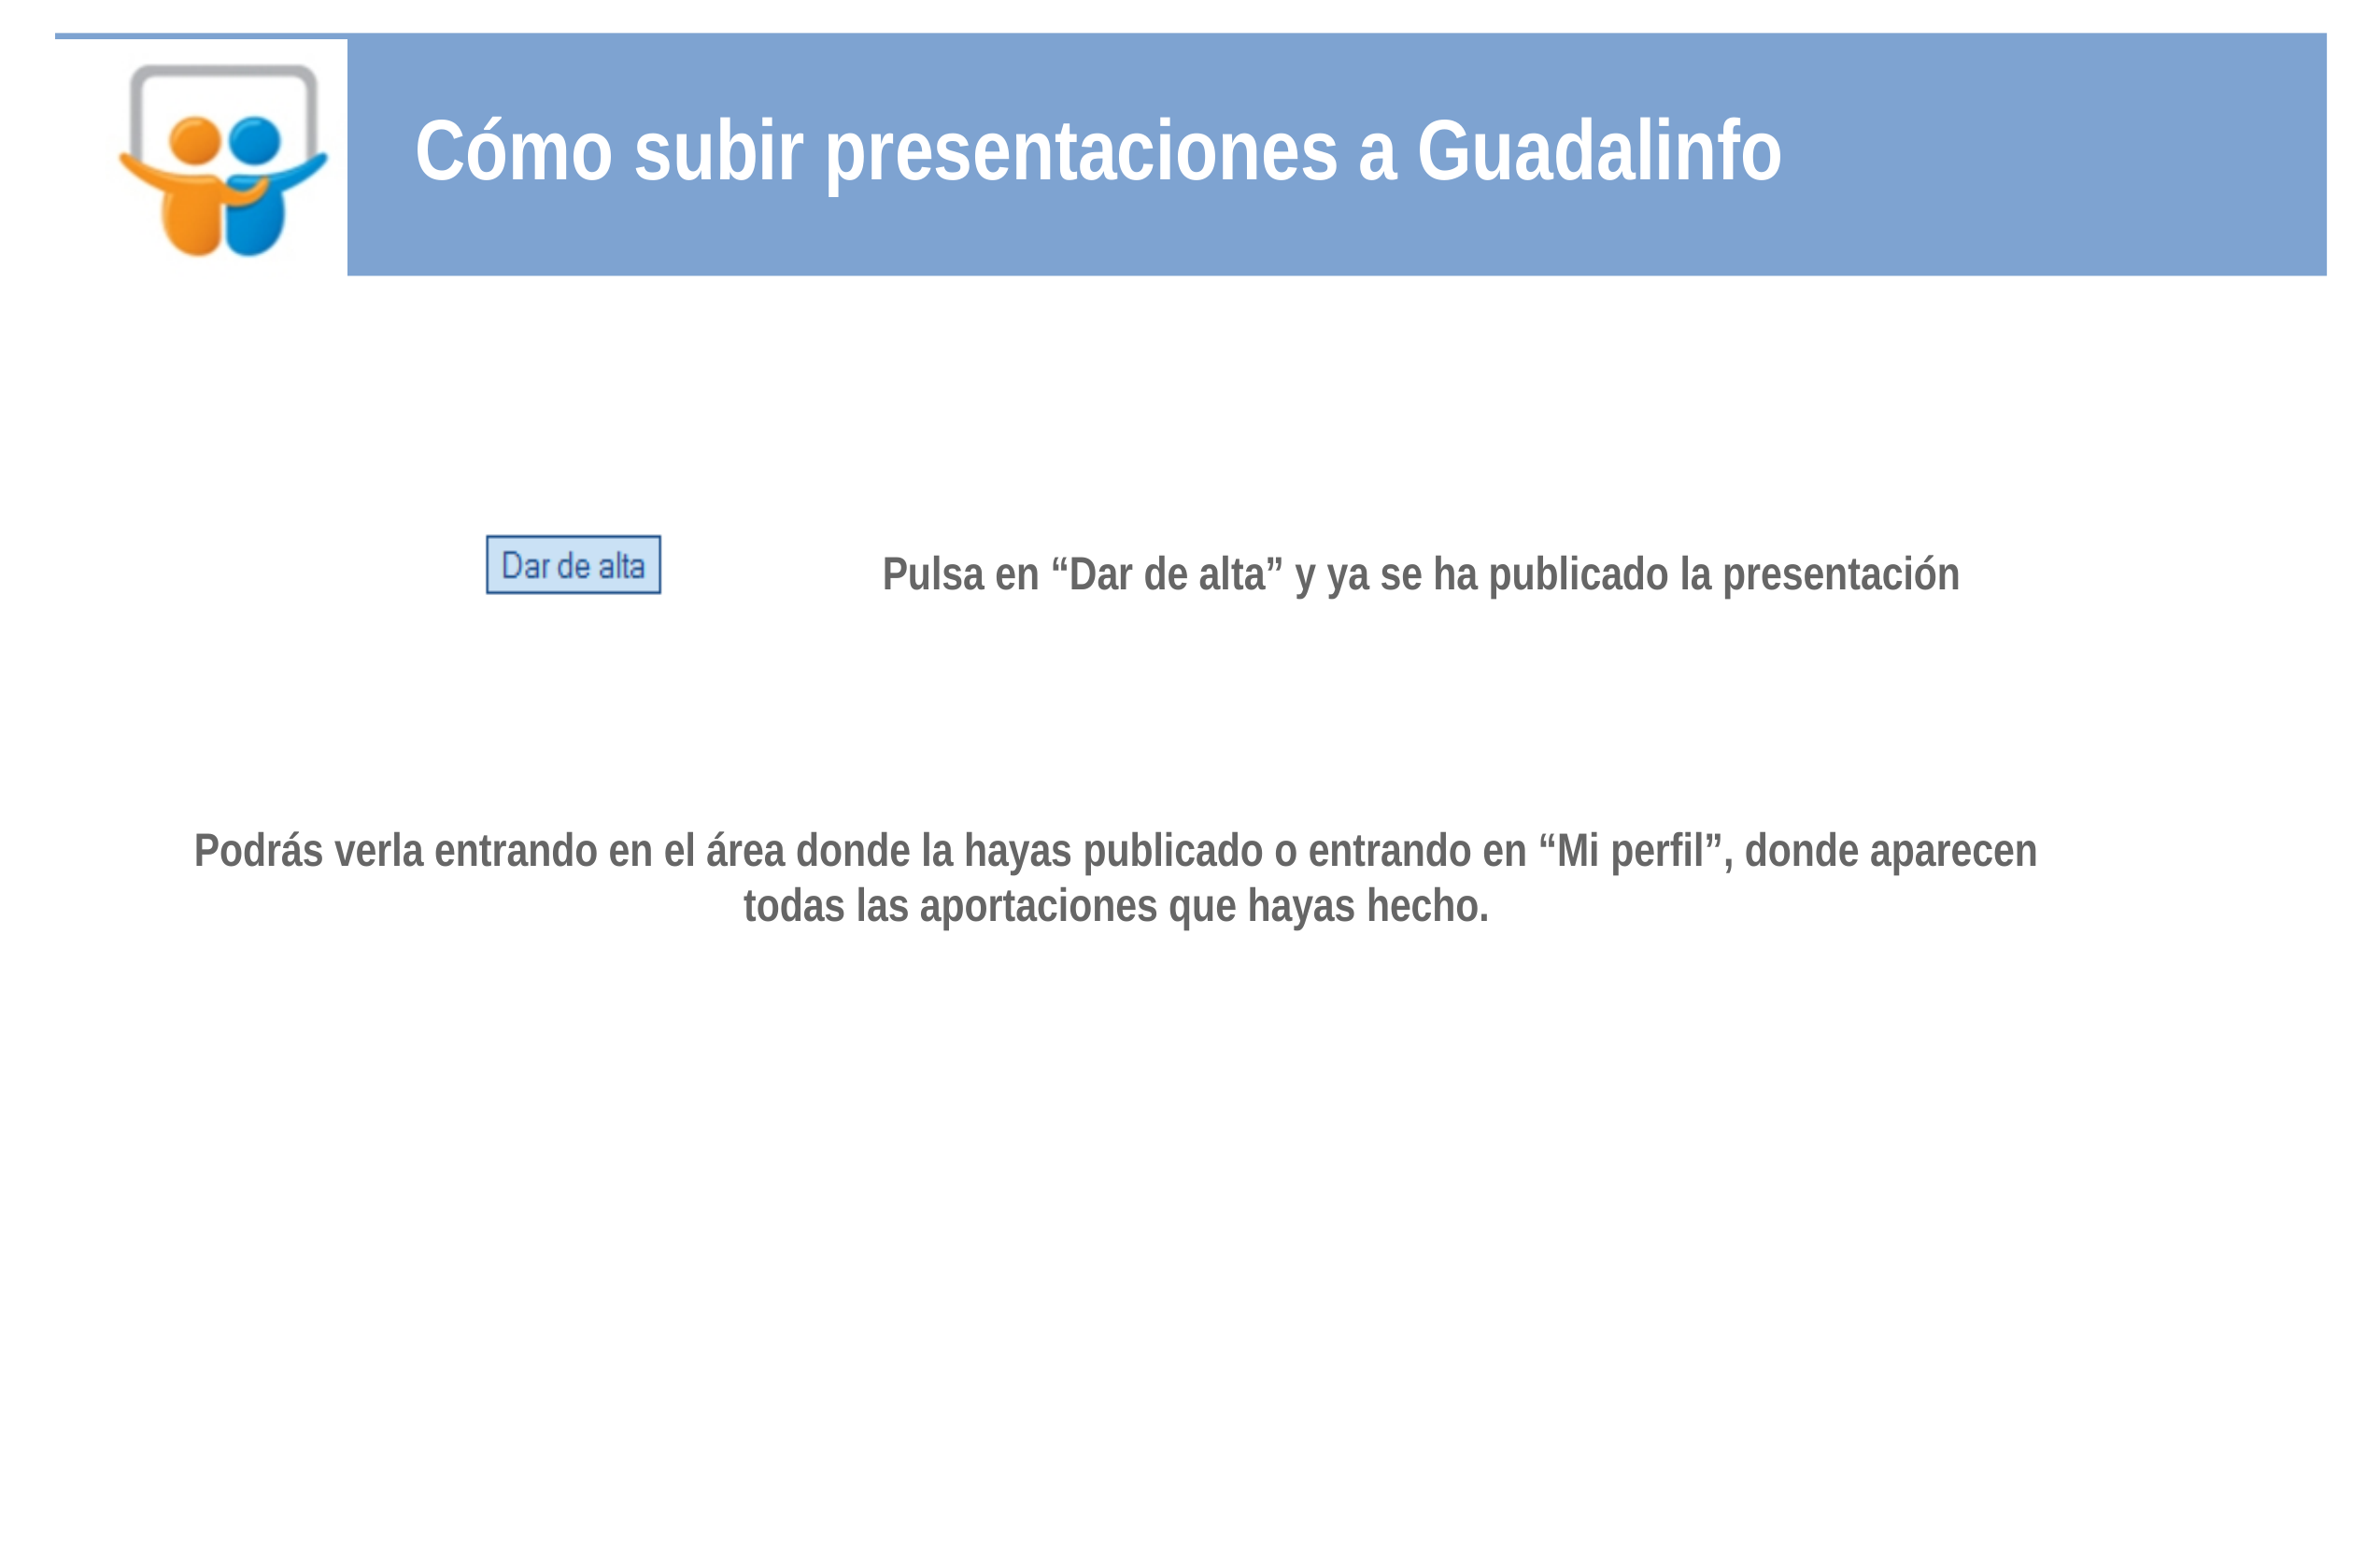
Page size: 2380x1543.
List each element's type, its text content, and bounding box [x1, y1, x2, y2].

text_box Podrás verla entrando en el área donde la hayas publicado o entrando en “Mi perfil”, donde aparecen todas las aportaciones que hayas hecho. [192, 772, 2042, 980]
text_box Pulsa en “Dar de alta” y ya se ha publicado la presentación [882, 468, 2014, 676]
text_box Cómo subir presentaciones a Guadalinfo [401, 85, 2097, 221]
picture [52, 39, 347, 279]
picture [441, 496, 690, 635]
text_box [55, 33, 2328, 276]
